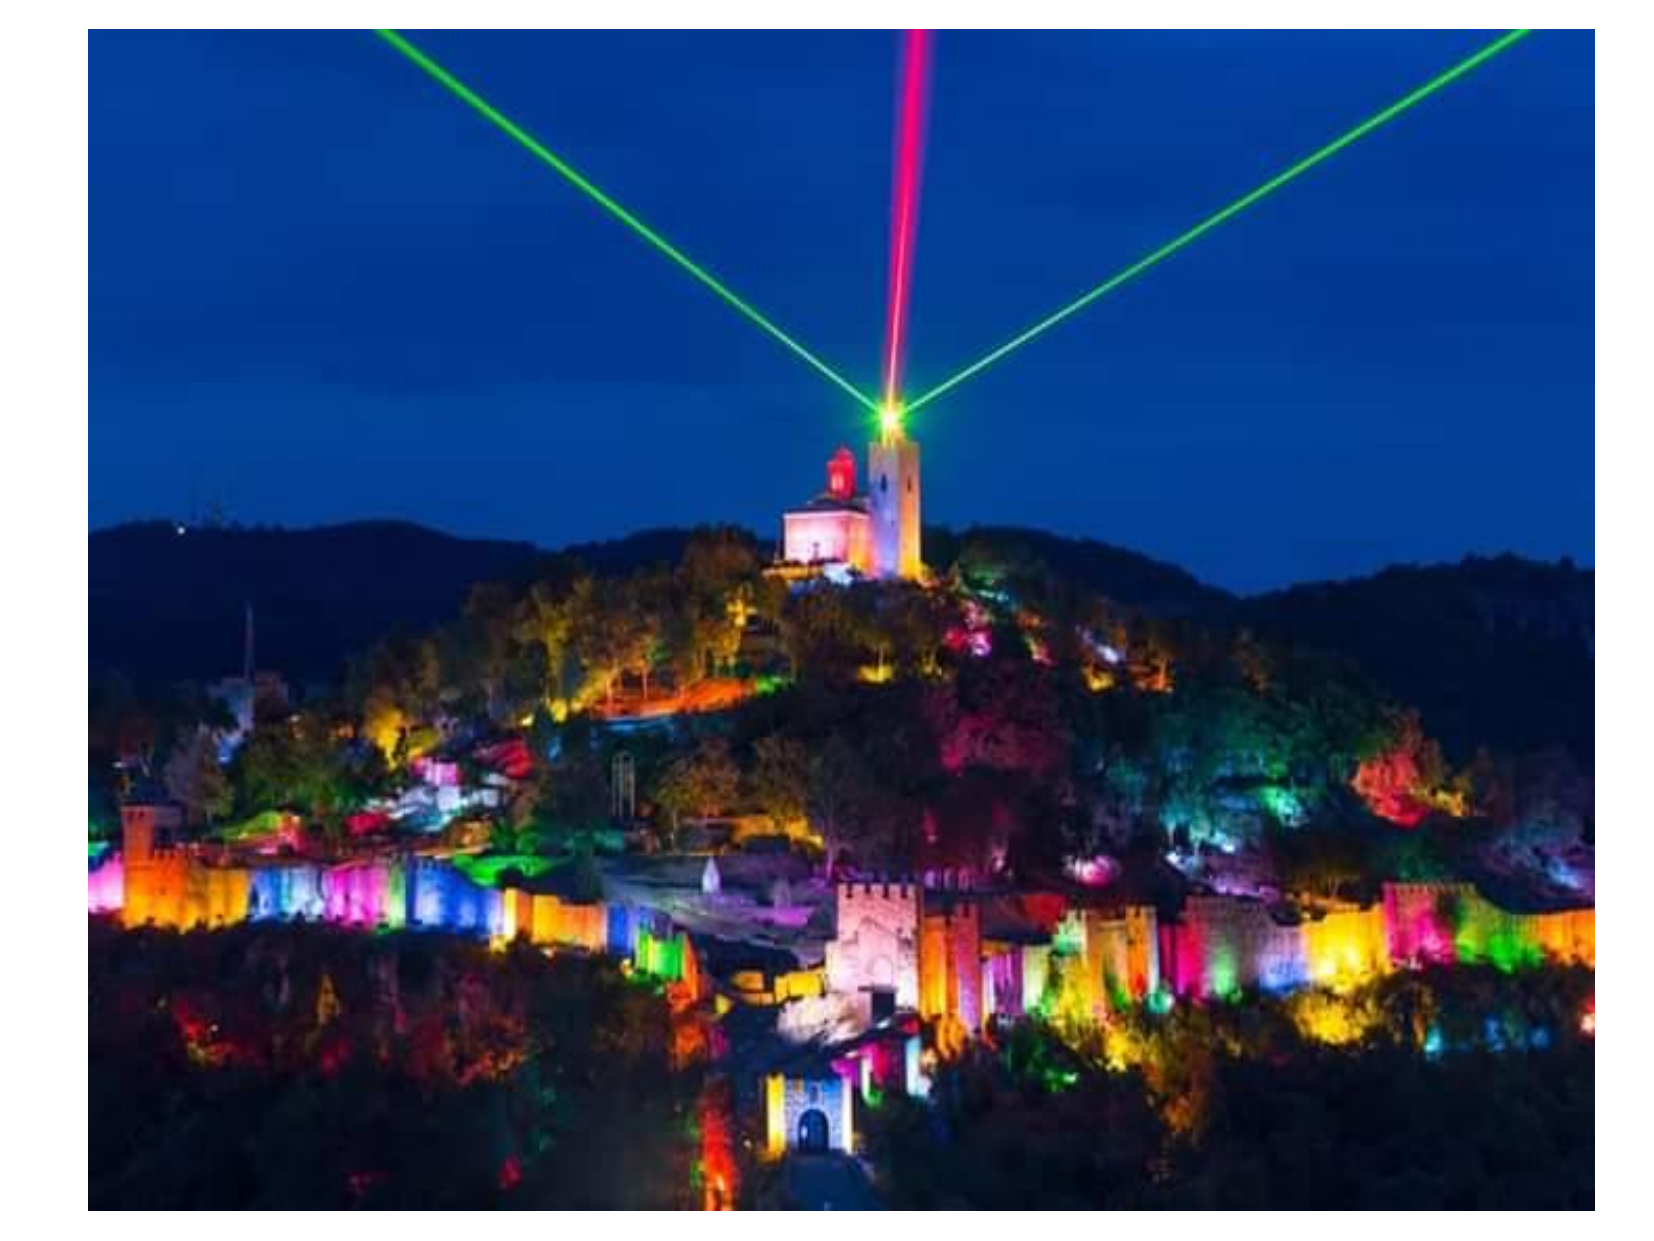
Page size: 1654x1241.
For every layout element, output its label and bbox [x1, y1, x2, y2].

picture [88, 29, 1595, 1211]
